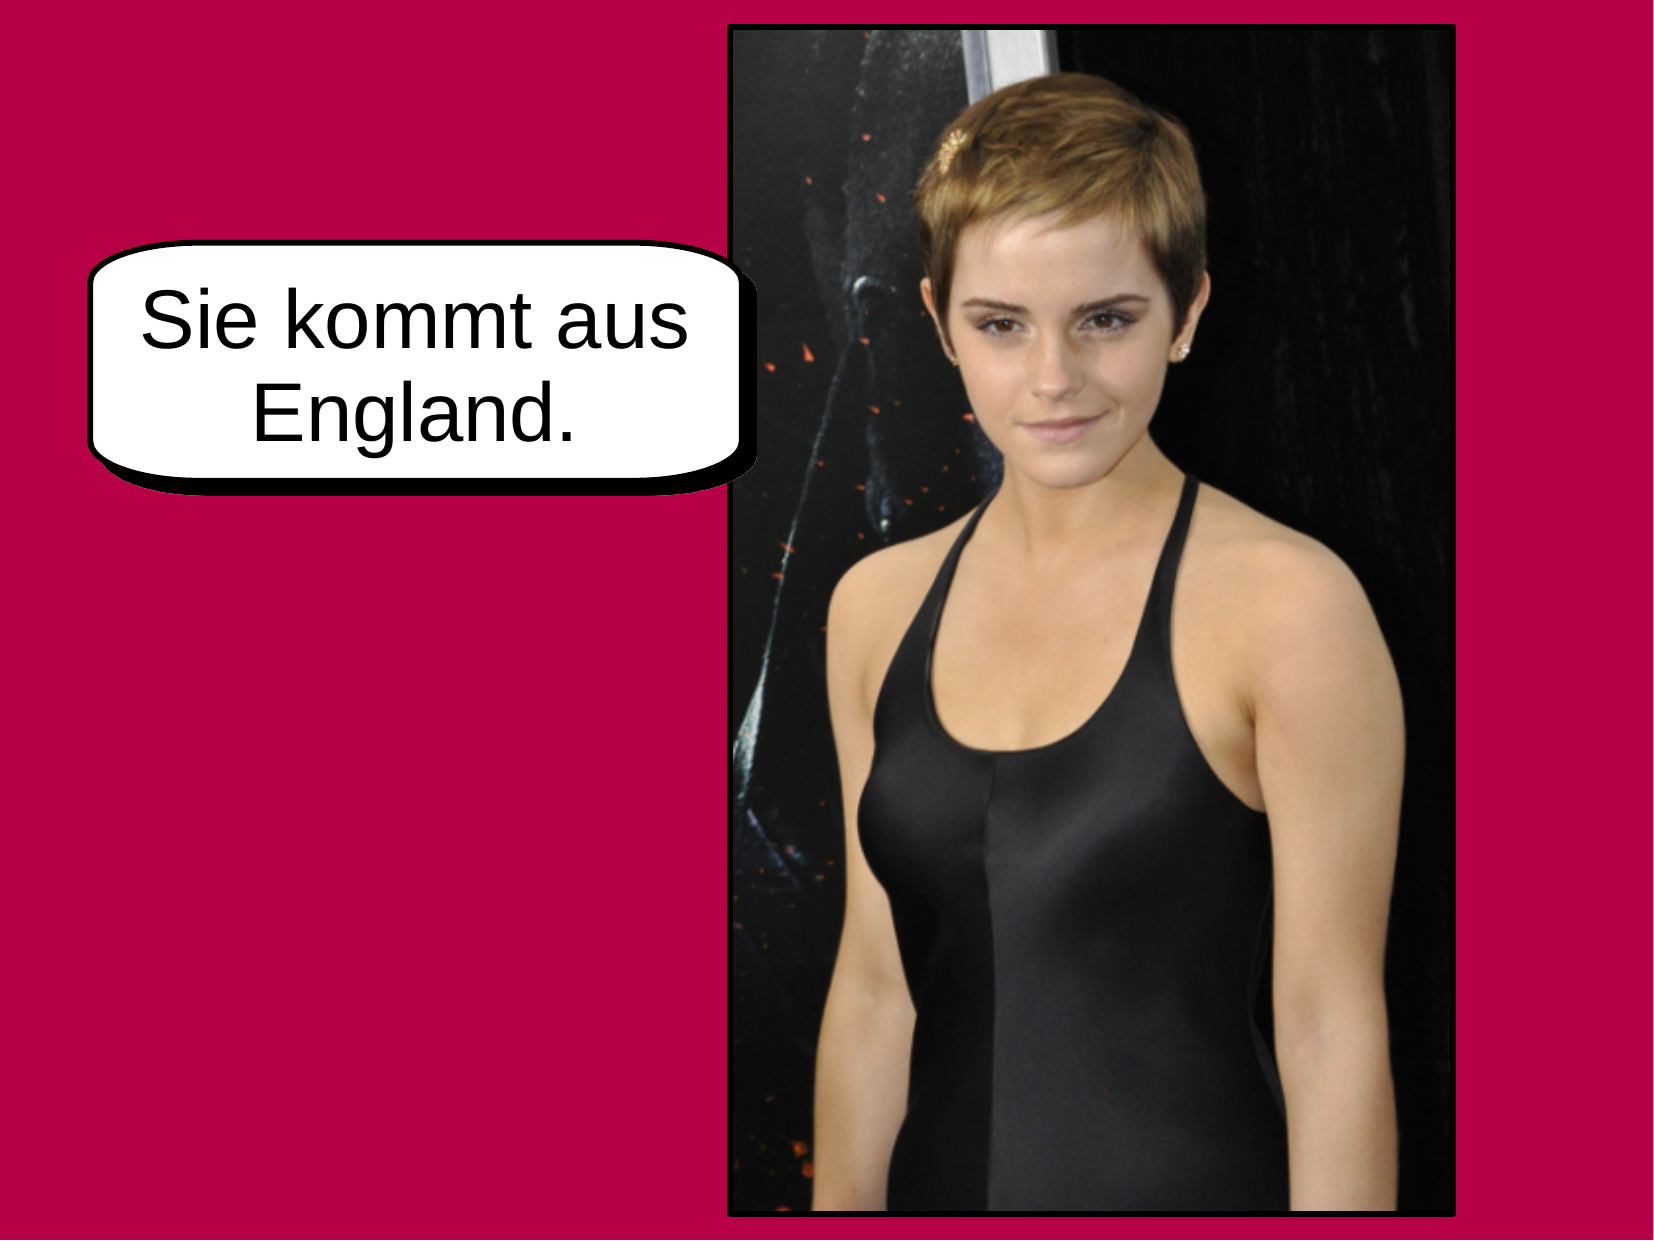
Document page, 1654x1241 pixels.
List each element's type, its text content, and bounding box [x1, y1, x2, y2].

text_box [147, 476, 685, 481]
text_box [99, 242, 733, 266]
picture [732, 29, 1451, 1211]
text_box Sie kommt aus England. [78, 266, 752, 476]
